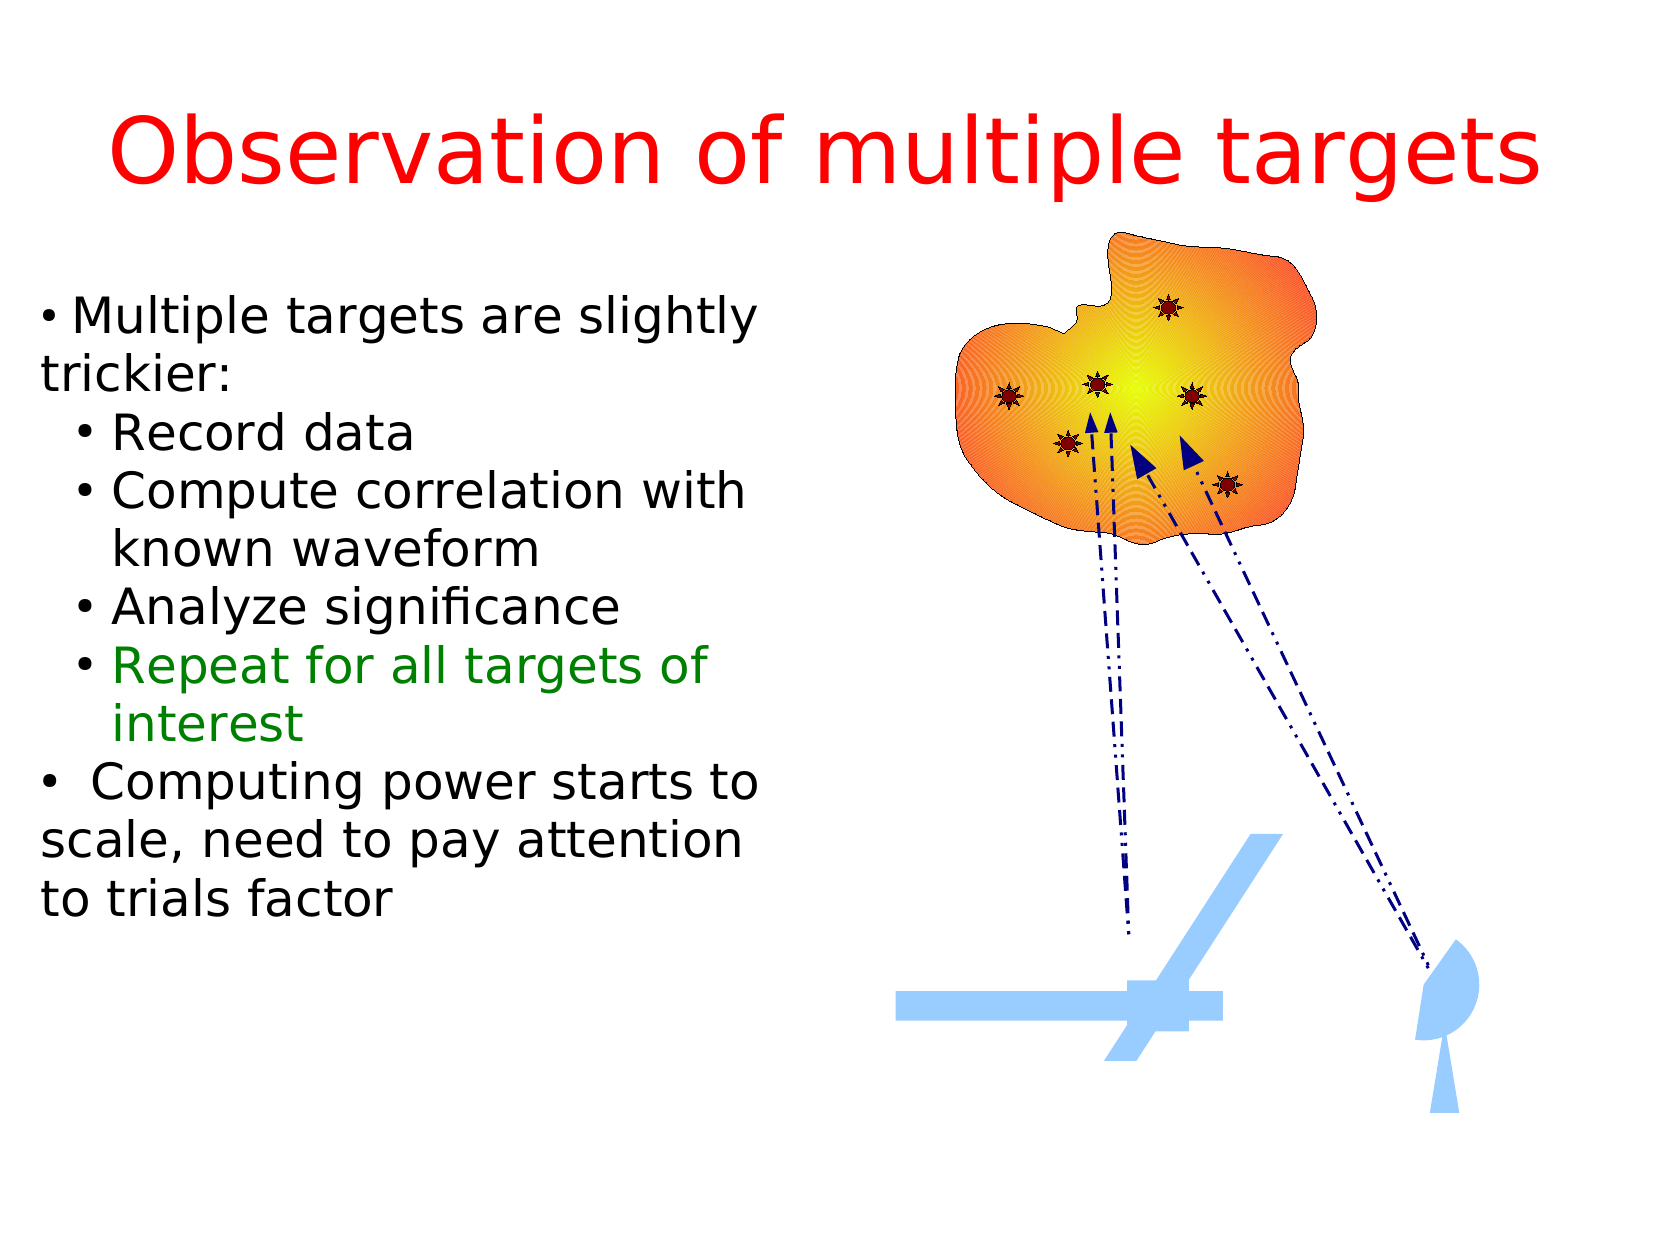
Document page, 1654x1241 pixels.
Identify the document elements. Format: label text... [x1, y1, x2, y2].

text_box [1415, 939, 1480, 1113]
text_box [955, 232, 1317, 545]
text_box Multiple targets are slightly trickier: Record data Compute correlation with known waveform Analyze significance Repeat for all targets of interest Computing power starts to scale, need to pay attention to trials factor [23, 276, 825, 939]
text_box [895, 833, 1284, 1061]
title Observation of multiple targets [82, 49, 1571, 257]
